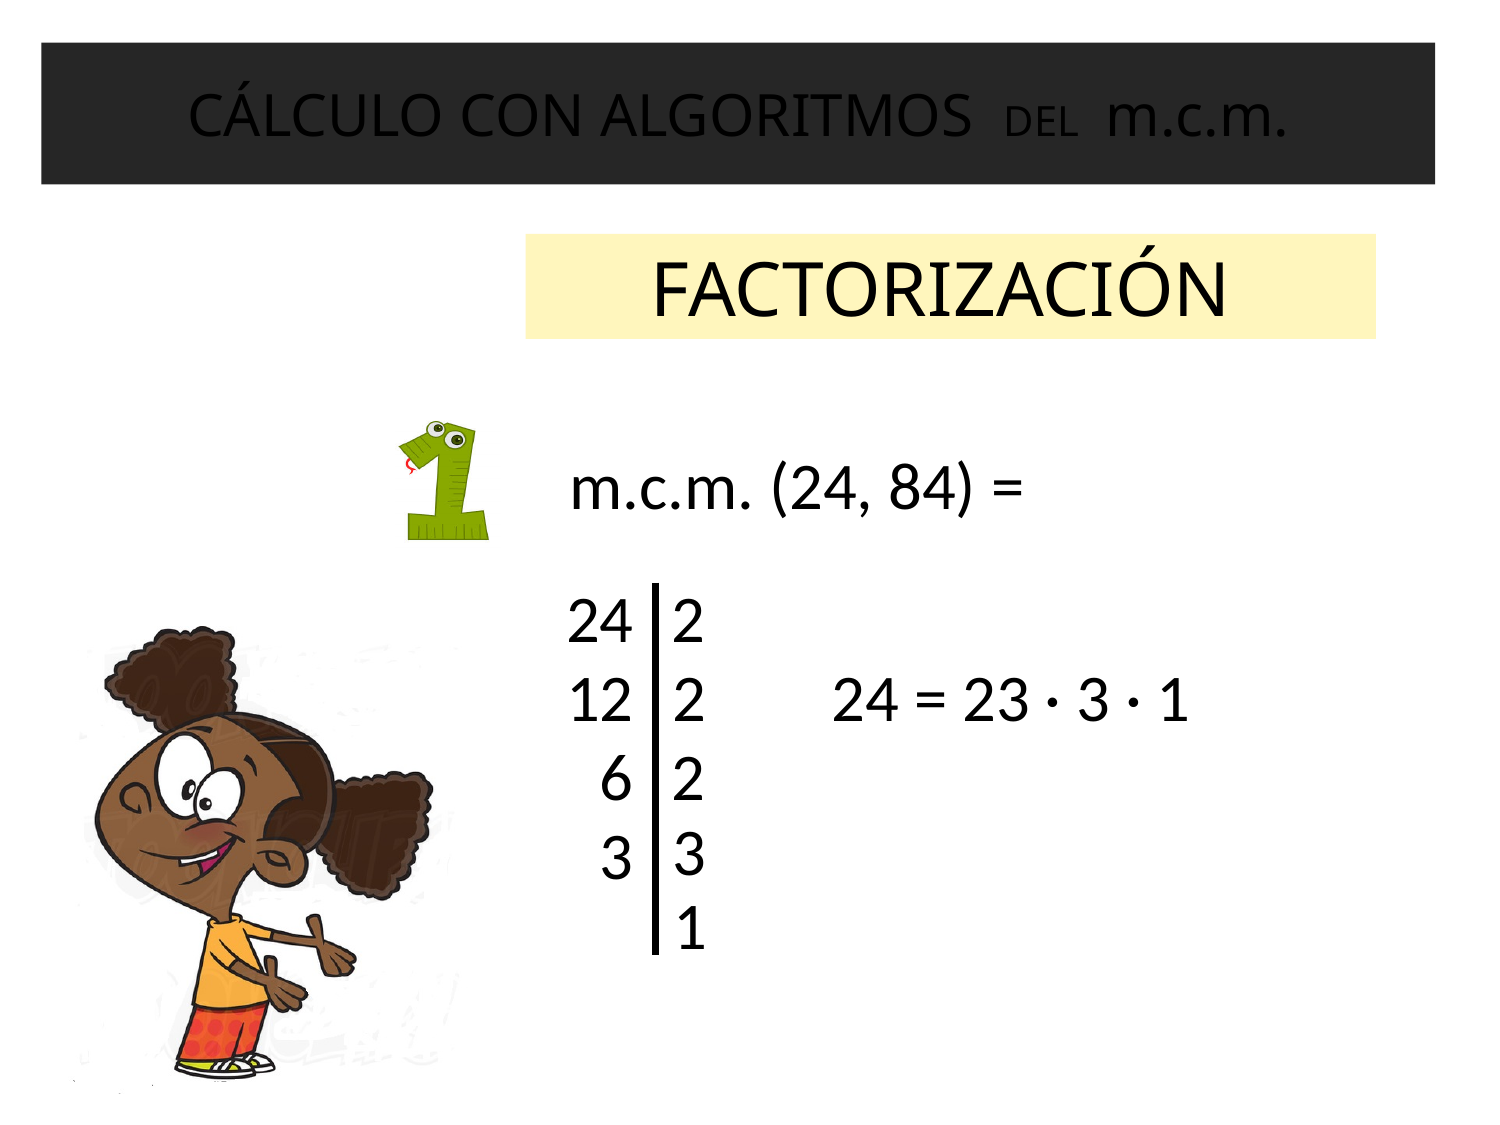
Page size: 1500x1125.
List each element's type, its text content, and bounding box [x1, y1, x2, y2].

text_box 6 [584, 743, 656, 805]
text_box 24 [551, 567, 656, 647]
picture [395, 420, 501, 548]
text_box FACTORIZACIÓN [525, 233, 1376, 339]
text_box 3 [658, 801, 763, 875]
text_box 2 [656, 567, 761, 663]
text_box 2 [656, 726, 761, 822]
text_box 3 [584, 805, 658, 901]
text_box m.c.m. (24, 84) = [554, 435, 1055, 531]
text_box 1 [658, 875, 763, 971]
text_box 2 [658, 647, 763, 743]
text_box 12 [551, 647, 656, 743]
picture [37, 626, 490, 1094]
text_box CÁLCULO CON ALGORITMOS DEL m.c.m. [41, 42, 1436, 185]
text_box 24 = 23 · 3 · 1 [816, 647, 1258, 743]
